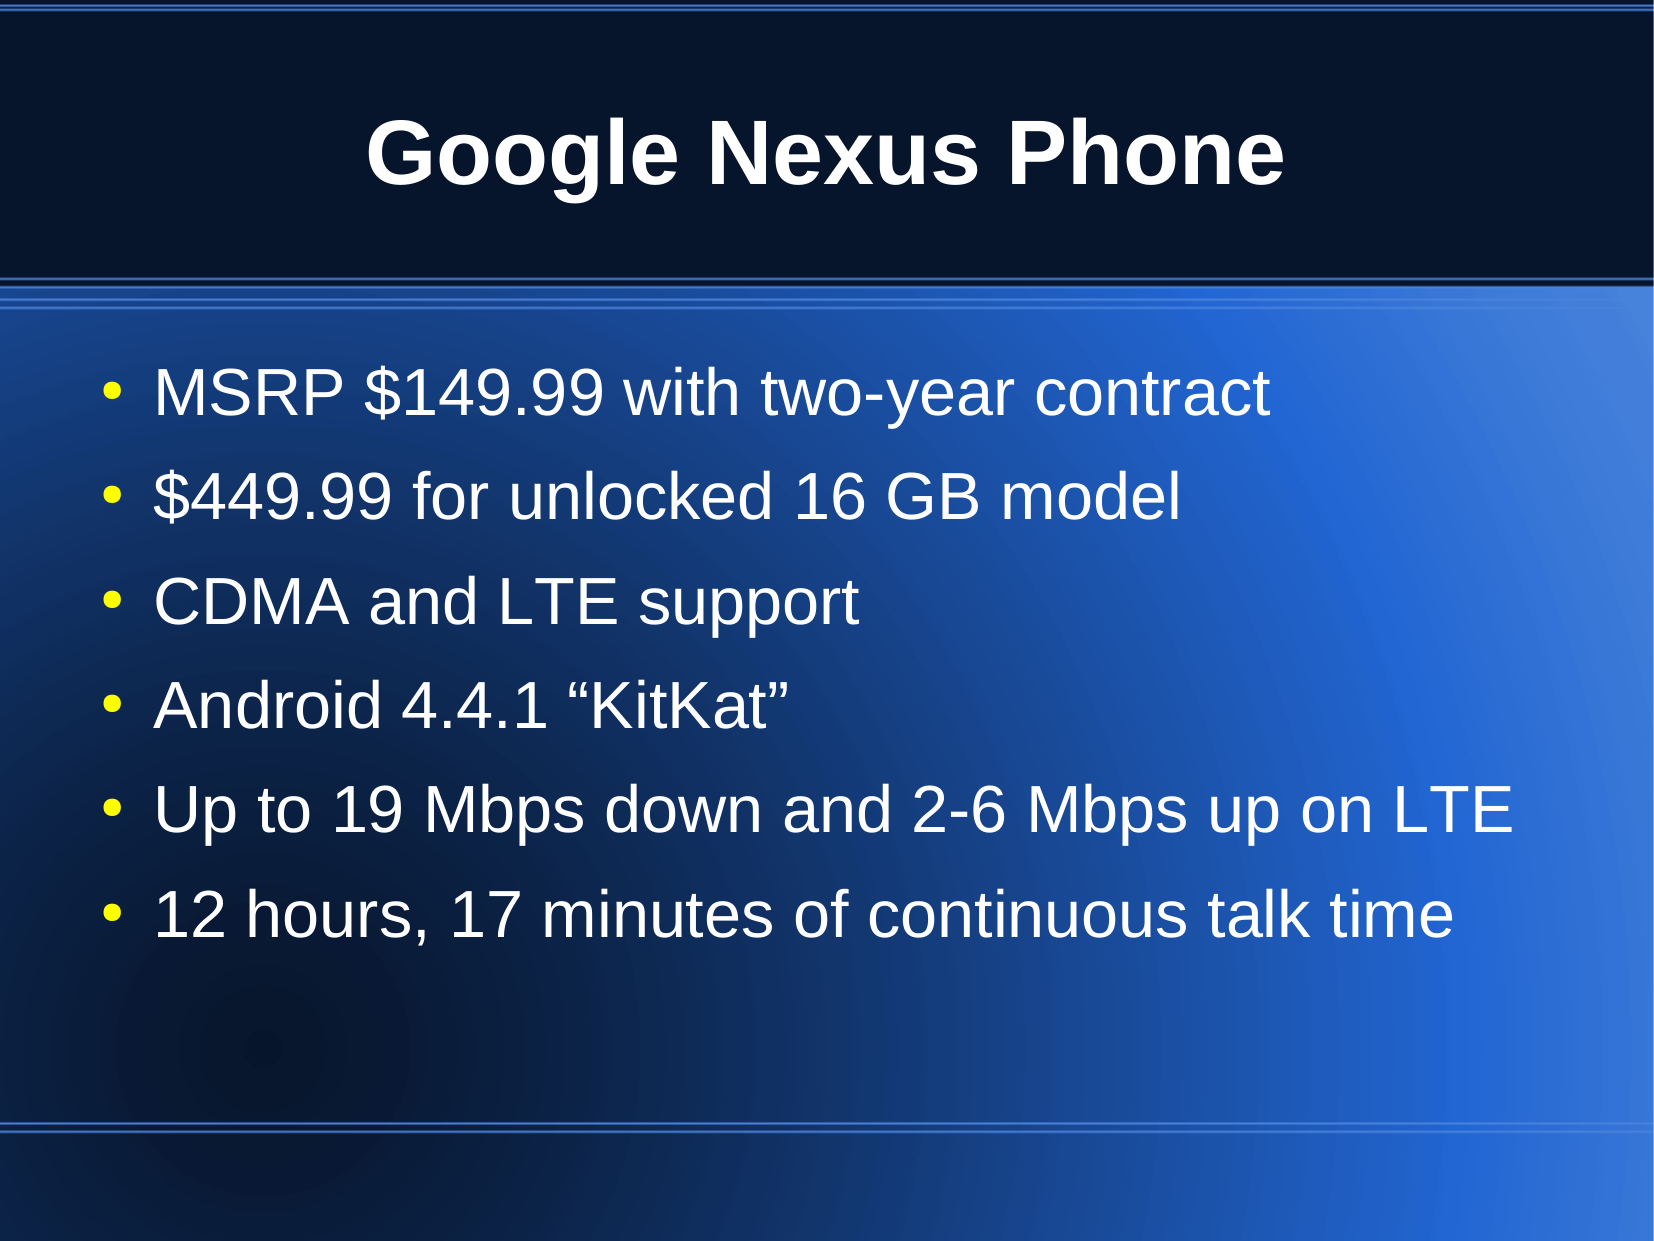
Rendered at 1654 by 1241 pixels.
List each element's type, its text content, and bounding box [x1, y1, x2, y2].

title Google Nexus Phone [82, 49, 1571, 257]
list MSRP $149.99 with two-year contract $449.99 for unlocked 16 GB model CDMA and LTE support Android 4.4.1 “KitKat” Up to 19 Mbps down and 2-6 Mbps up on LTE 12 hours, 17 minutes of continuous talk time [82, 355, 1571, 1058]
picture [0, 0, 1654, 1241]
